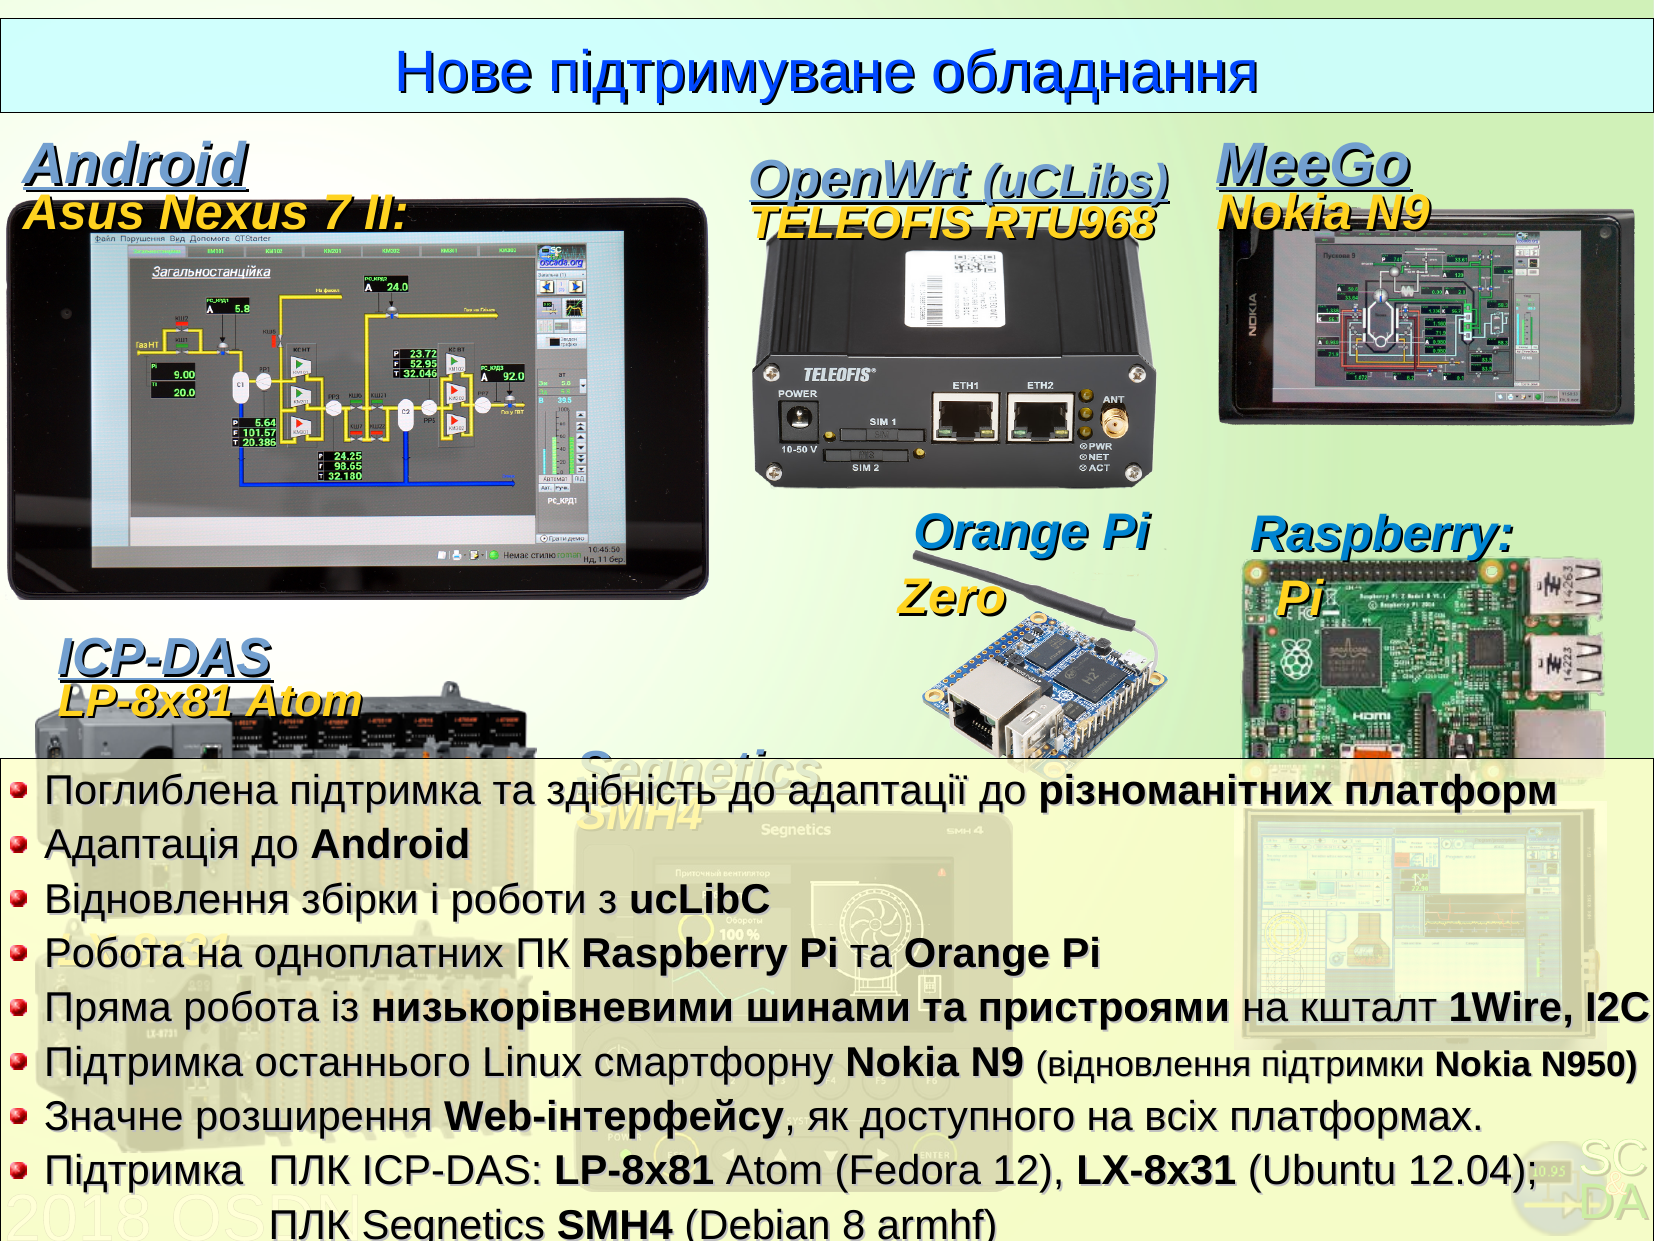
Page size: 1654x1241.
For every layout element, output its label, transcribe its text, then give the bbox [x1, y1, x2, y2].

picture [1234, 550, 1607, 758]
text_box Orange Pi Zero [897, 493, 1170, 615]
picture [35, 681, 537, 758]
text_box ICP-DAS LP-8x81 Atom [57, 637, 497, 737]
title Нове підтримуване обладнання [0, 18, 1654, 113]
text_box OpenWrt (uCLibs) TELEOFIS RTU968 [748, 159, 1188, 259]
list Поглиблена підтримка та здібність до адаптації до різноманітних платформ Адаптація до Android Відновлення збірки і роботи з ucLibC Робота на одноплатних ПК Raspberry Pi та Orange Pi Пряма робота із низькорівневими шинами та пристроями на кшталт 1Wire, I2C Підтримка останнього Linux смартфорну Nokia N9 (відновлення підтримки Nokia N950) Значне розширення Web-інтерфейсу, як доступного на всіх платформах. Підтримка ПЛК ICP-DAS: LP-8x81 Atom (Fedora 12), LX-8x31 (Ubuntu 12.04); ПЛК Segnetics SMH4 (Debian 8 armhf) [0, 758, 1654, 1241]
text_box Raspberry: Pi [1234, 495, 1530, 617]
picture [1217, 206, 1636, 426]
text_box Android Asus Nexus 7 II: [22, 141, 438, 252]
text_box MeeGo Nokia N9 [1215, 141, 1630, 252]
picture [5, 197, 709, 600]
text_box Segnetics SMH4 [576, 750, 1015, 758]
picture [750, 259, 1158, 491]
picture [911, 615, 1170, 758]
